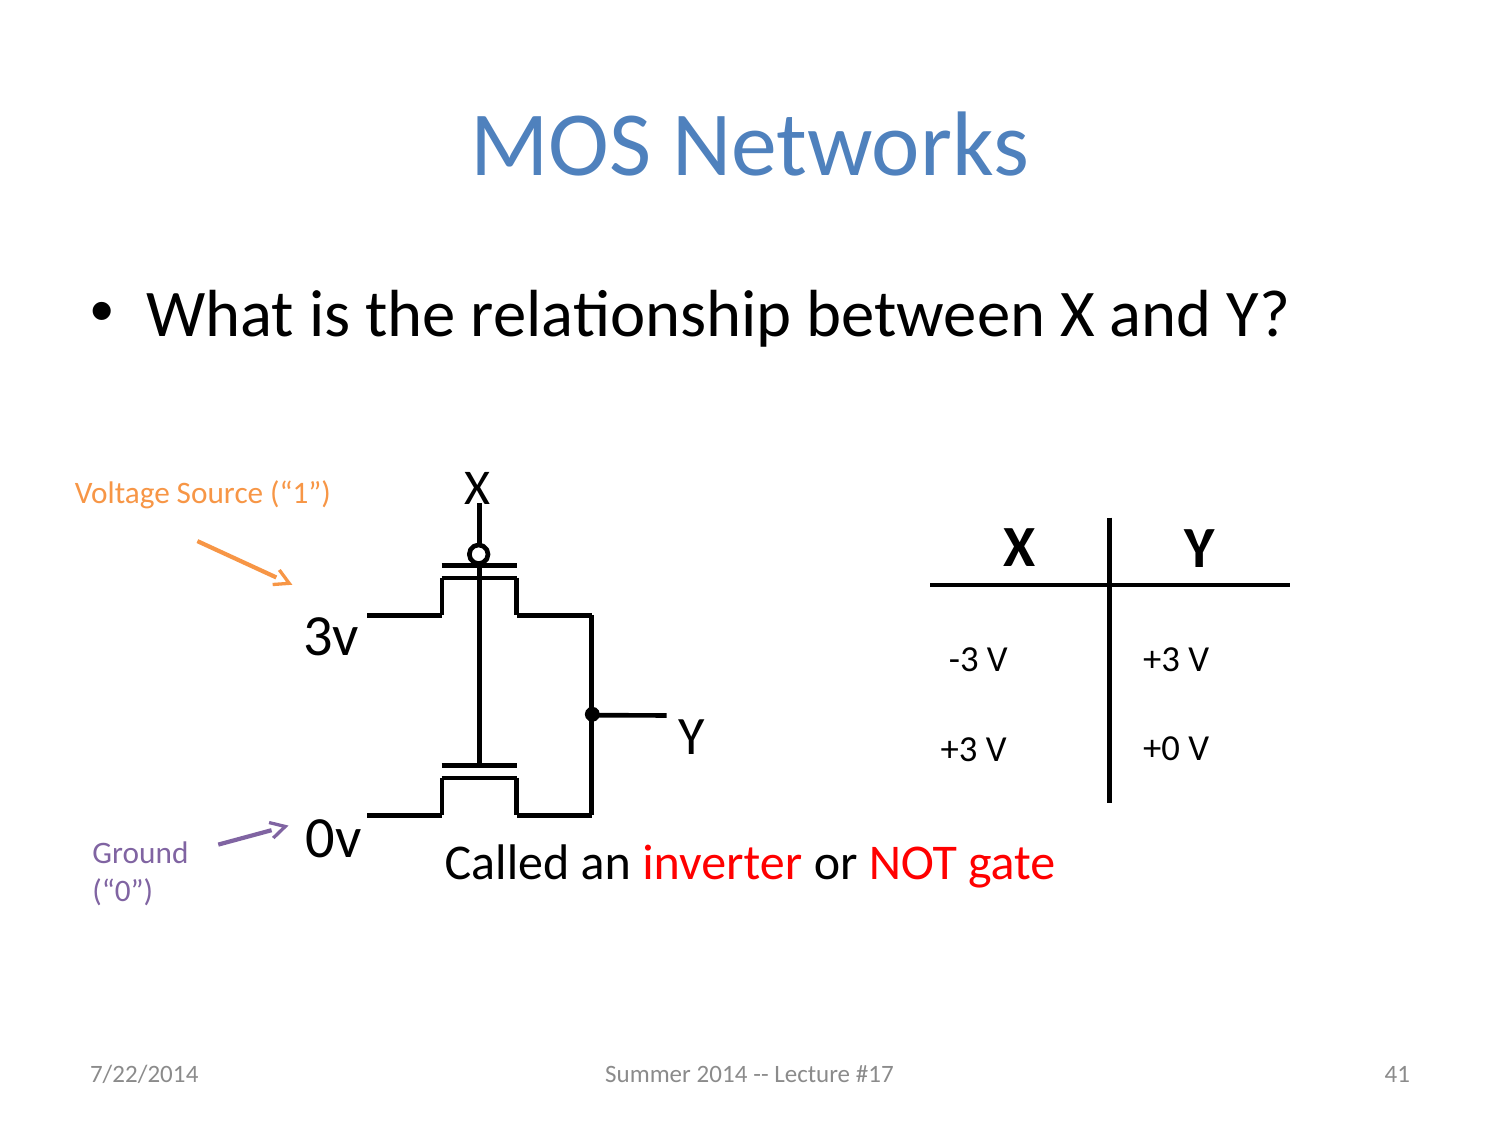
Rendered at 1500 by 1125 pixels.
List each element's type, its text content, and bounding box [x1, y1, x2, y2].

text_box 3v [299, 592, 360, 661]
text_box [469, 544, 489, 564]
text_box X [461, 450, 521, 518]
text_box [584, 706, 600, 722]
text_box 0v [302, 794, 358, 863]
text_box Y [675, 696, 735, 765]
list What is the relationship between X and Y? Called an inverter or NOT gate [75, 262, 1425, 1073]
title MOS Networks [75, 45, 1425, 233]
slide_number <number> [1074, 1042, 1425, 1103]
text_box +3 V [1139, 630, 1305, 684]
text_box X [929, 501, 1109, 577]
text_box Y [1109, 501, 1290, 577]
text_box +3 V [937, 720, 1103, 774]
text_box Voltage Source (“1”) [60, 464, 351, 518]
text_box -3 V [937, 630, 1103, 684]
footer Summer 2014 -- Lecture #17 [512, 1042, 988, 1103]
slide_number 7/22/2014 [75, 1042, 425, 1103]
text_box Ground (“0”) [77, 824, 211, 915]
text_box +0 V [1139, 719, 1305, 773]
